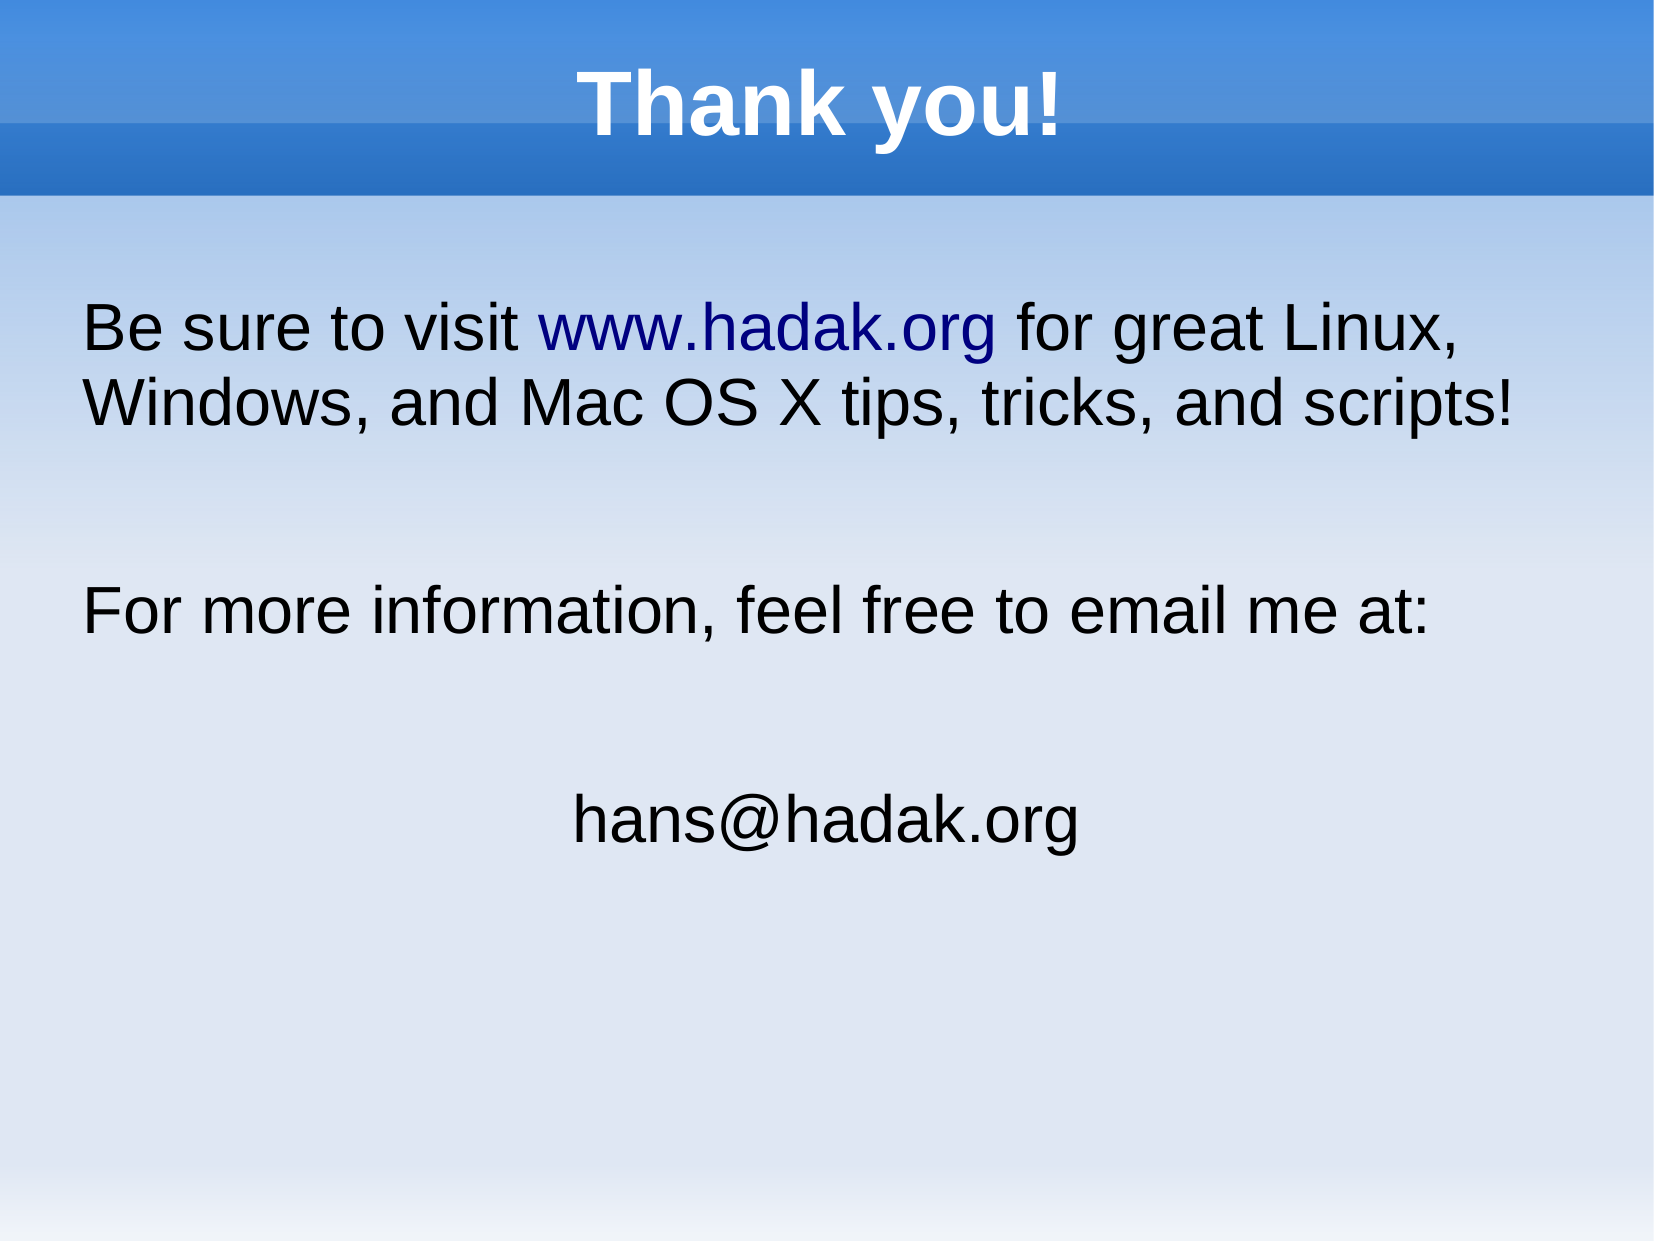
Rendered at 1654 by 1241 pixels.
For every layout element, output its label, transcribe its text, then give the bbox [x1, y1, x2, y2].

title Thank you! [76, 7, 1565, 200]
list Be sure to visit www.hadak.org for great Linux, Windows, and Mac OS X tips, tricks, and scripts! For more information, feel free to email me at: hans@hadak.org [82, 290, 1571, 1094]
picture [0, 0, 1654, 1241]
